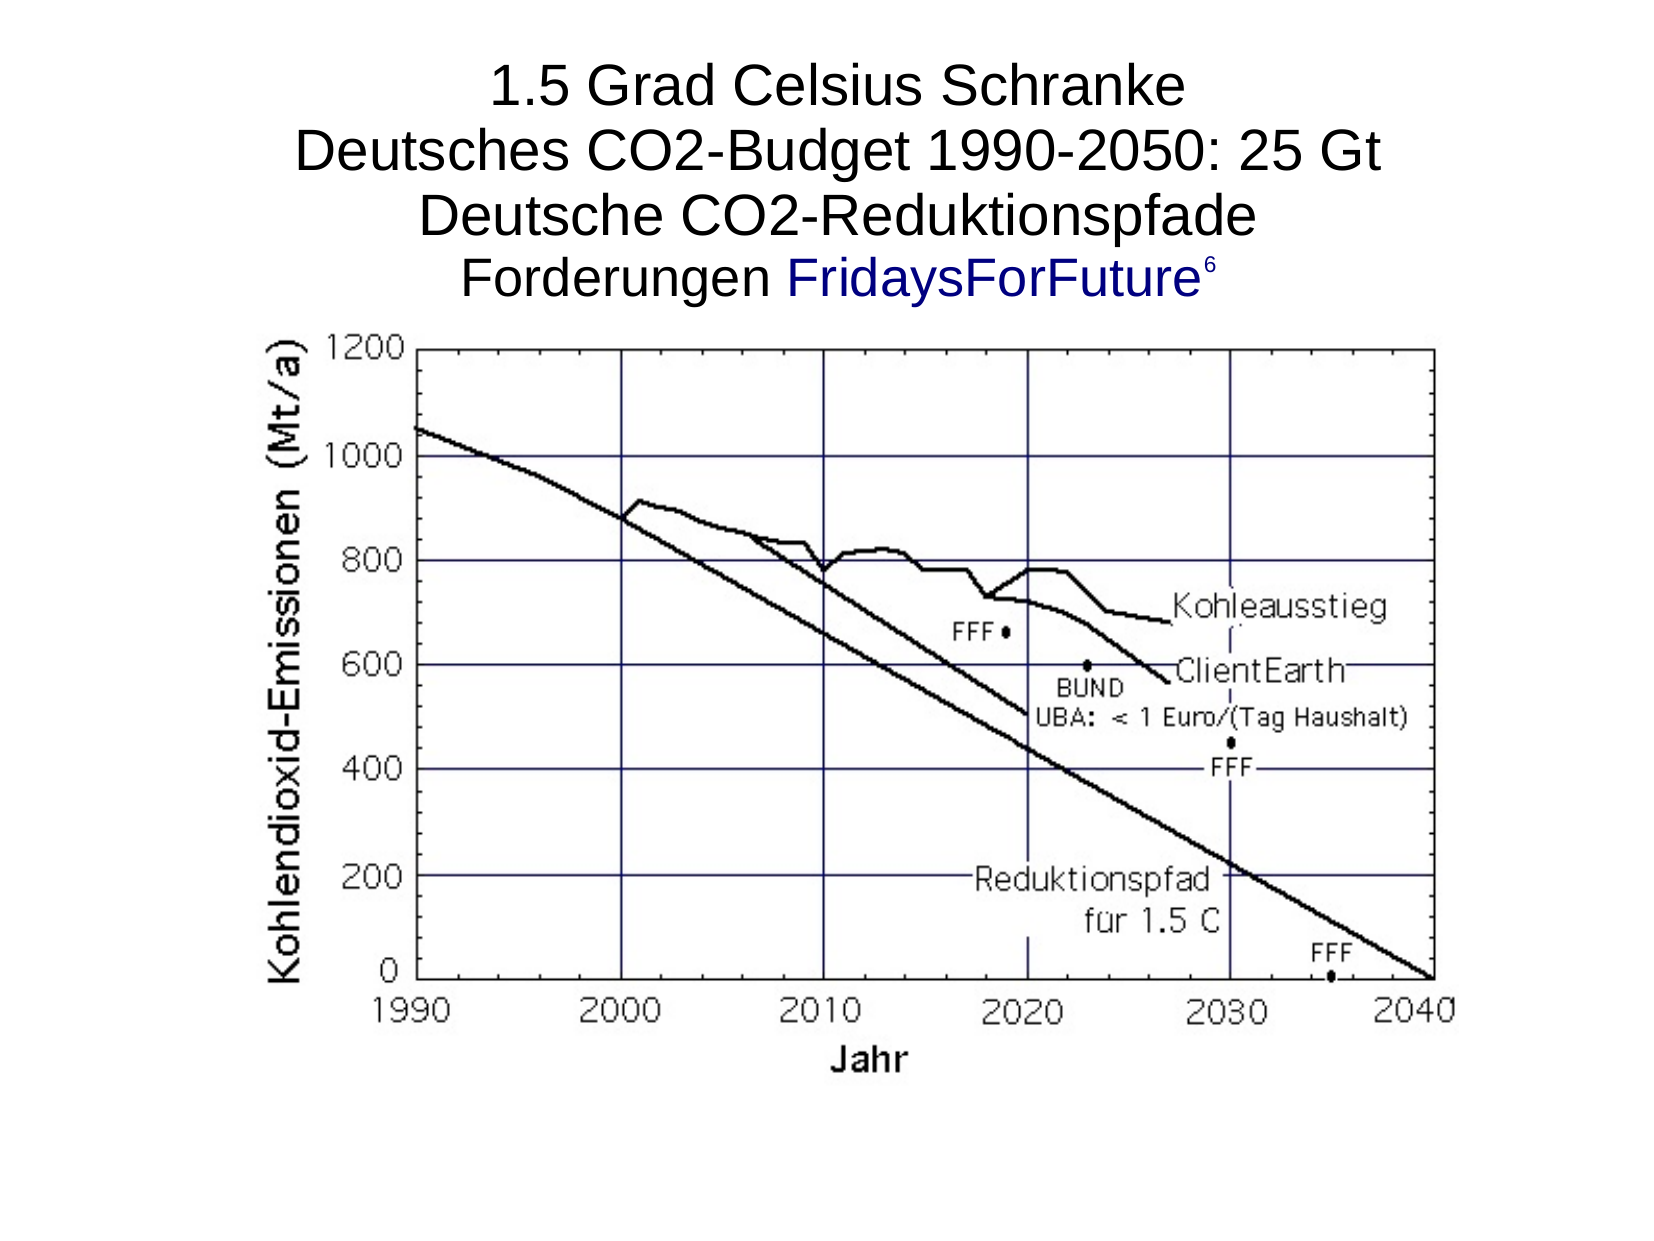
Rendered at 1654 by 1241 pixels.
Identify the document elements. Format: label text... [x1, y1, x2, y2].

title 1.5 Grad Celsius Schranke Deutsches CO2-Budget 1990-2050: 25 Gt Deutsche CO2-Reduktionspfade Forderungen FridaysForFuture6 [94, 52, 1583, 309]
picture [208, 318, 1459, 1152]
